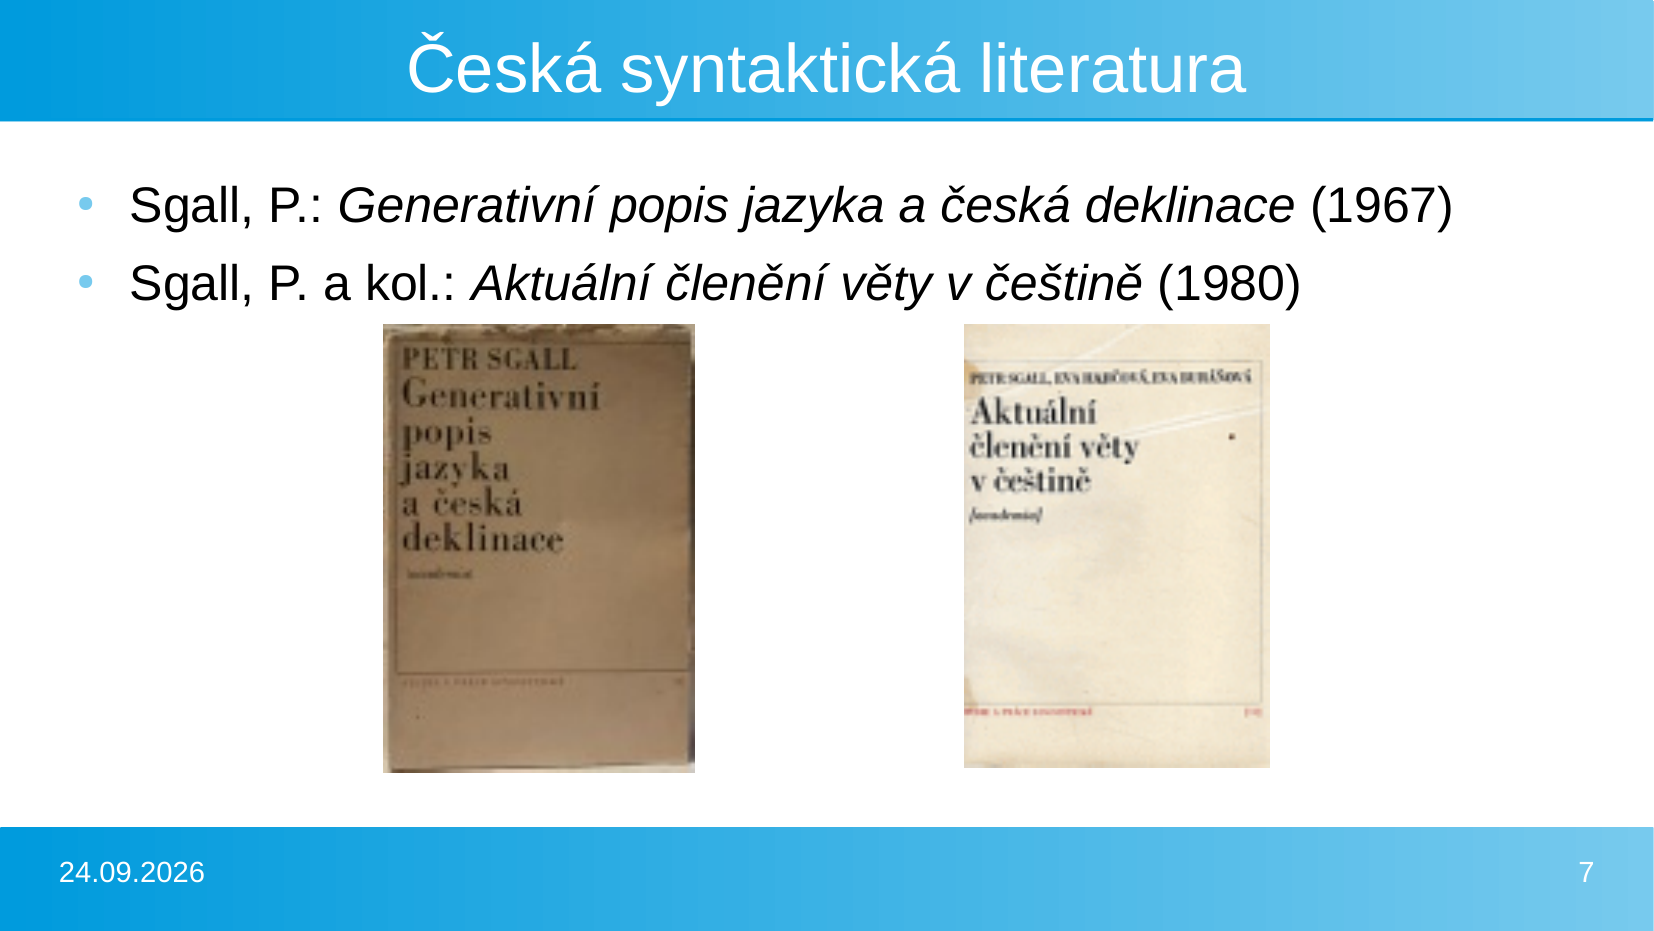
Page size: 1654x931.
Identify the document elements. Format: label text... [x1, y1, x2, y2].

title Česká syntaktická literatura [59, 29, 1595, 108]
picture [383, 324, 695, 773]
picture [964, 324, 1270, 768]
list Sgall, P.: Generativní popis jazyka a česká deklinace (1967) Sgall, P. a kol.: Aktuální členění věty v češtině (1980) [59, 177, 1595, 768]
